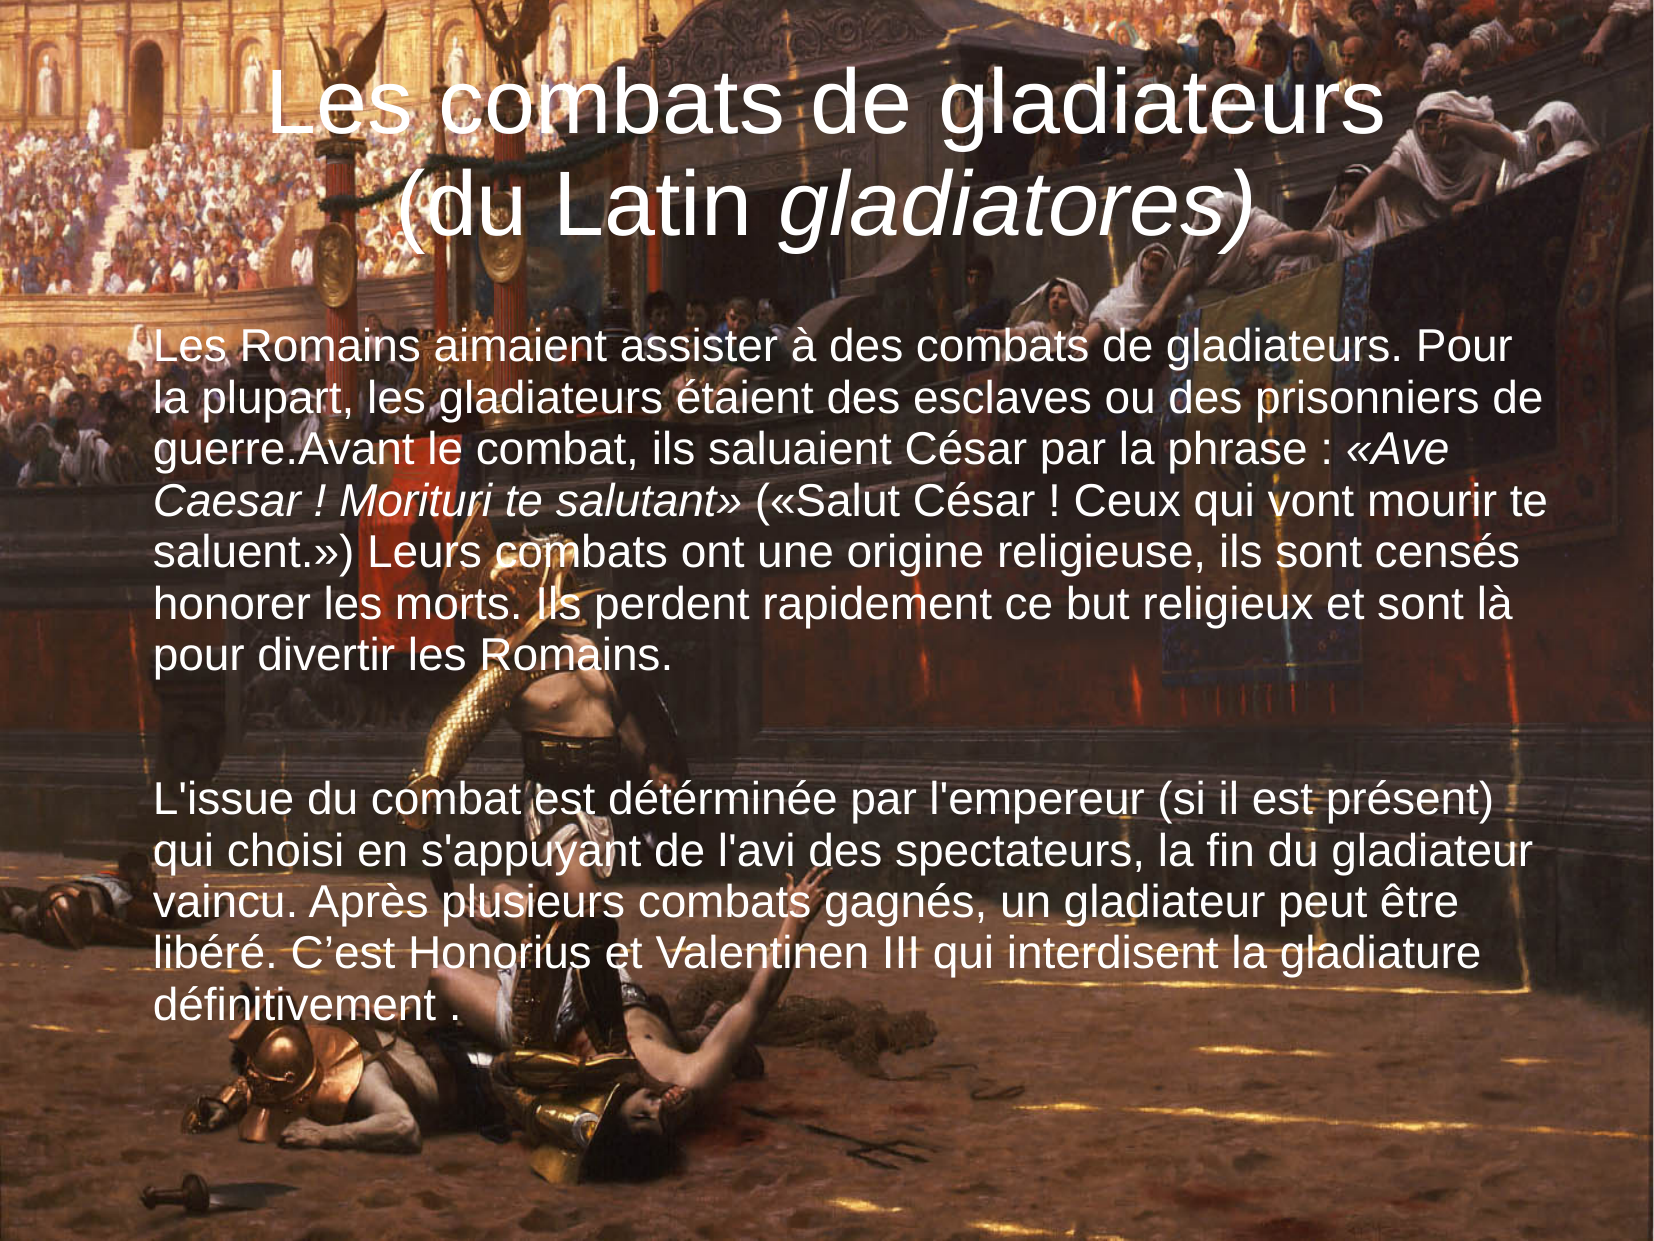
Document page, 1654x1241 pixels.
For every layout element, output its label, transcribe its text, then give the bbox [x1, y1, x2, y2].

picture [0, 0, 1654, 1241]
title Les combats de gladiateurs (du Latin gladiatores) [82, 49, 1571, 257]
list Les Romains aimaient assister à des combats de gladiateurs. Pour la plupart, les gladiateurs étaient des esclaves ou des prisonniers de guerre.Avant le combat, ils saluaient César par la phrase : «Ave Caesar ! Morituri te salutant» («Salut César ! Ceux qui vont mourir te saluent.») Leurs combats ont une origine religieuse, ils sont censés honorer les morts. Ils perdent rapidement ce but religieux et sont là pour divertir les Romains. L'issue du combat est détérminée par l'empereur (si il est présent) qui choisi en s'appuyant de l'avi des spectateurs, la fin du gladiateur vaincu. Après plusieurs combats gagnés, un gladiateur peut être libéré. C’est Honorius et Valentinen III qui interdisent la gladiature définitivement . [103, 320, 1560, 1040]
